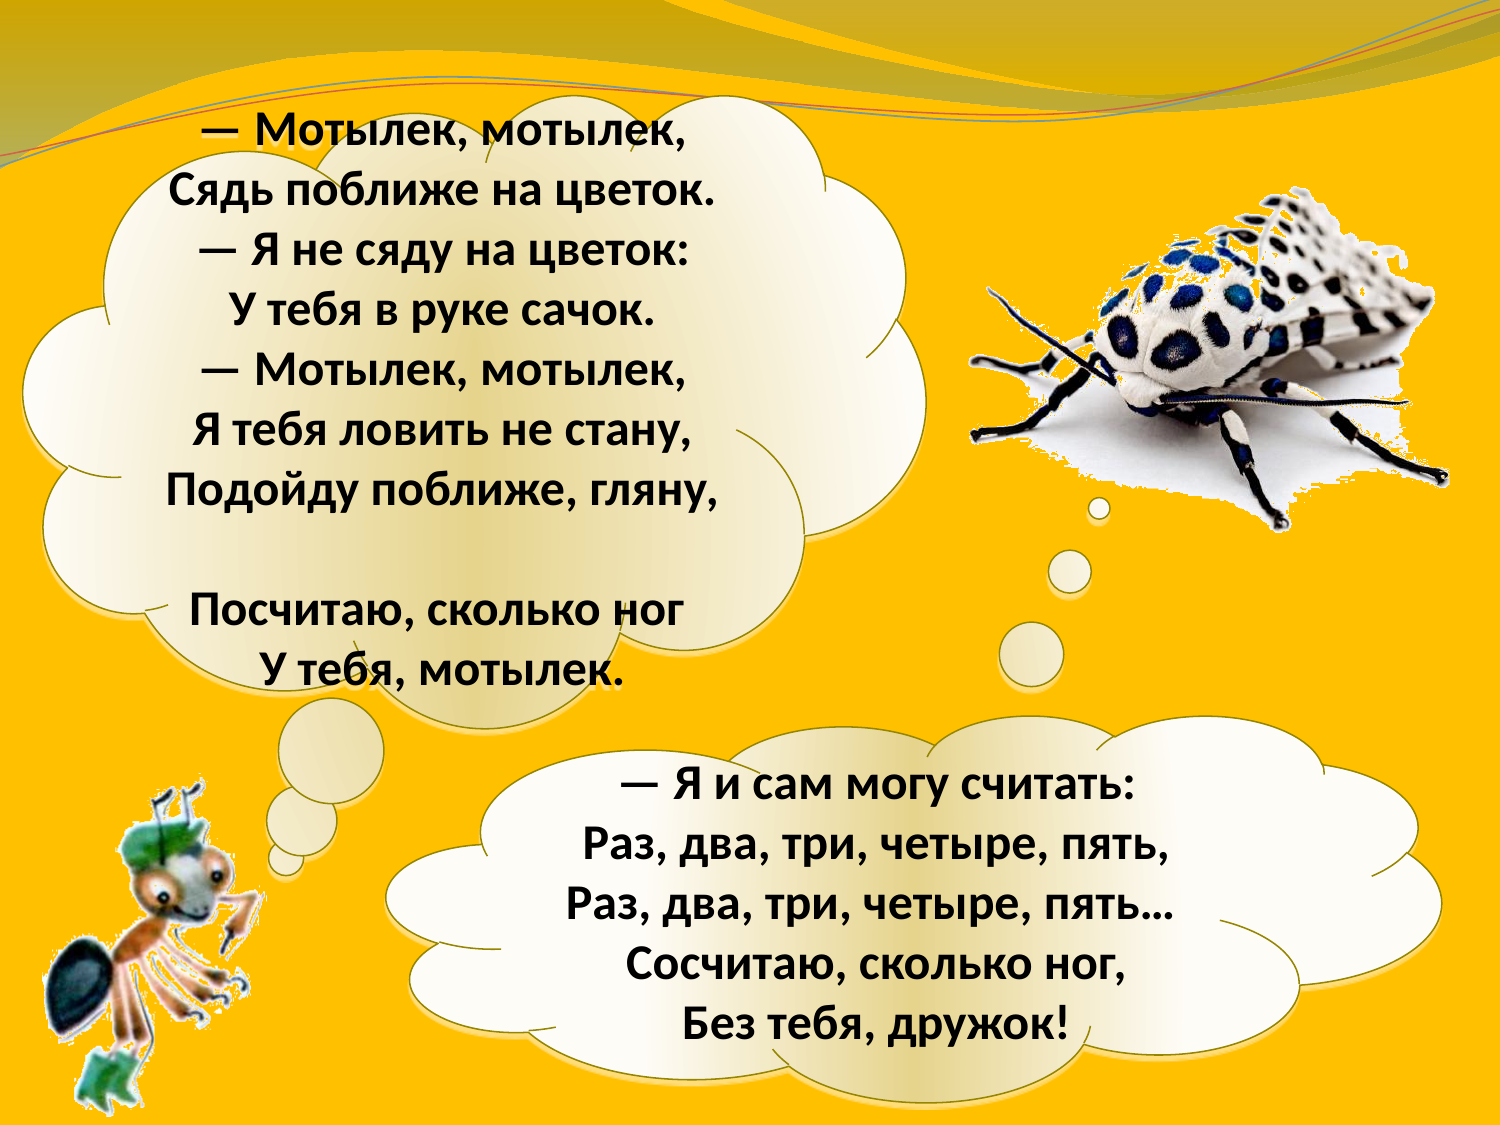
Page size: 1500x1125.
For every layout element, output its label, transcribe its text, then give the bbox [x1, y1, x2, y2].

picture [35, 773, 267, 1125]
text_box — Мотылек, мотылек, Сядь поближе на цветок. — Я не сяду на цветок: У тебя в руке сачок. — Мотылек, мотылек, Я тебя ловить не стану, Подойду поближе, гляну, Посчитаю, сколько ног У тебя, мотылек. [22, 95, 918, 729]
text_box — Я и сам могу считать: Раз, два, три, четыре, пять, Раз, два, три, четыре, пять… Сосчитаю, сколько ног, Без тебя, дружок! [385, 716, 1442, 1103]
text_box — Мотылек, мотылек, Сядь поближе на цветок. — Я не сяду на цветок: У тебя в руке сачок. — Мотылек, мотылек, Я тебя ловить не стану, Подойду поближе, гляну, Посчитаю, сколько ног У тебя, мотылек. [266, 698, 384, 876]
picture [918, 175, 1500, 540]
text_box — Я и сам могу считать: Раз, два, три, четыре, пять, Раз, два, три, четыре, пять… Сосчитаю, сколько ног, Без тебя, дружок! [999, 622, 1064, 687]
